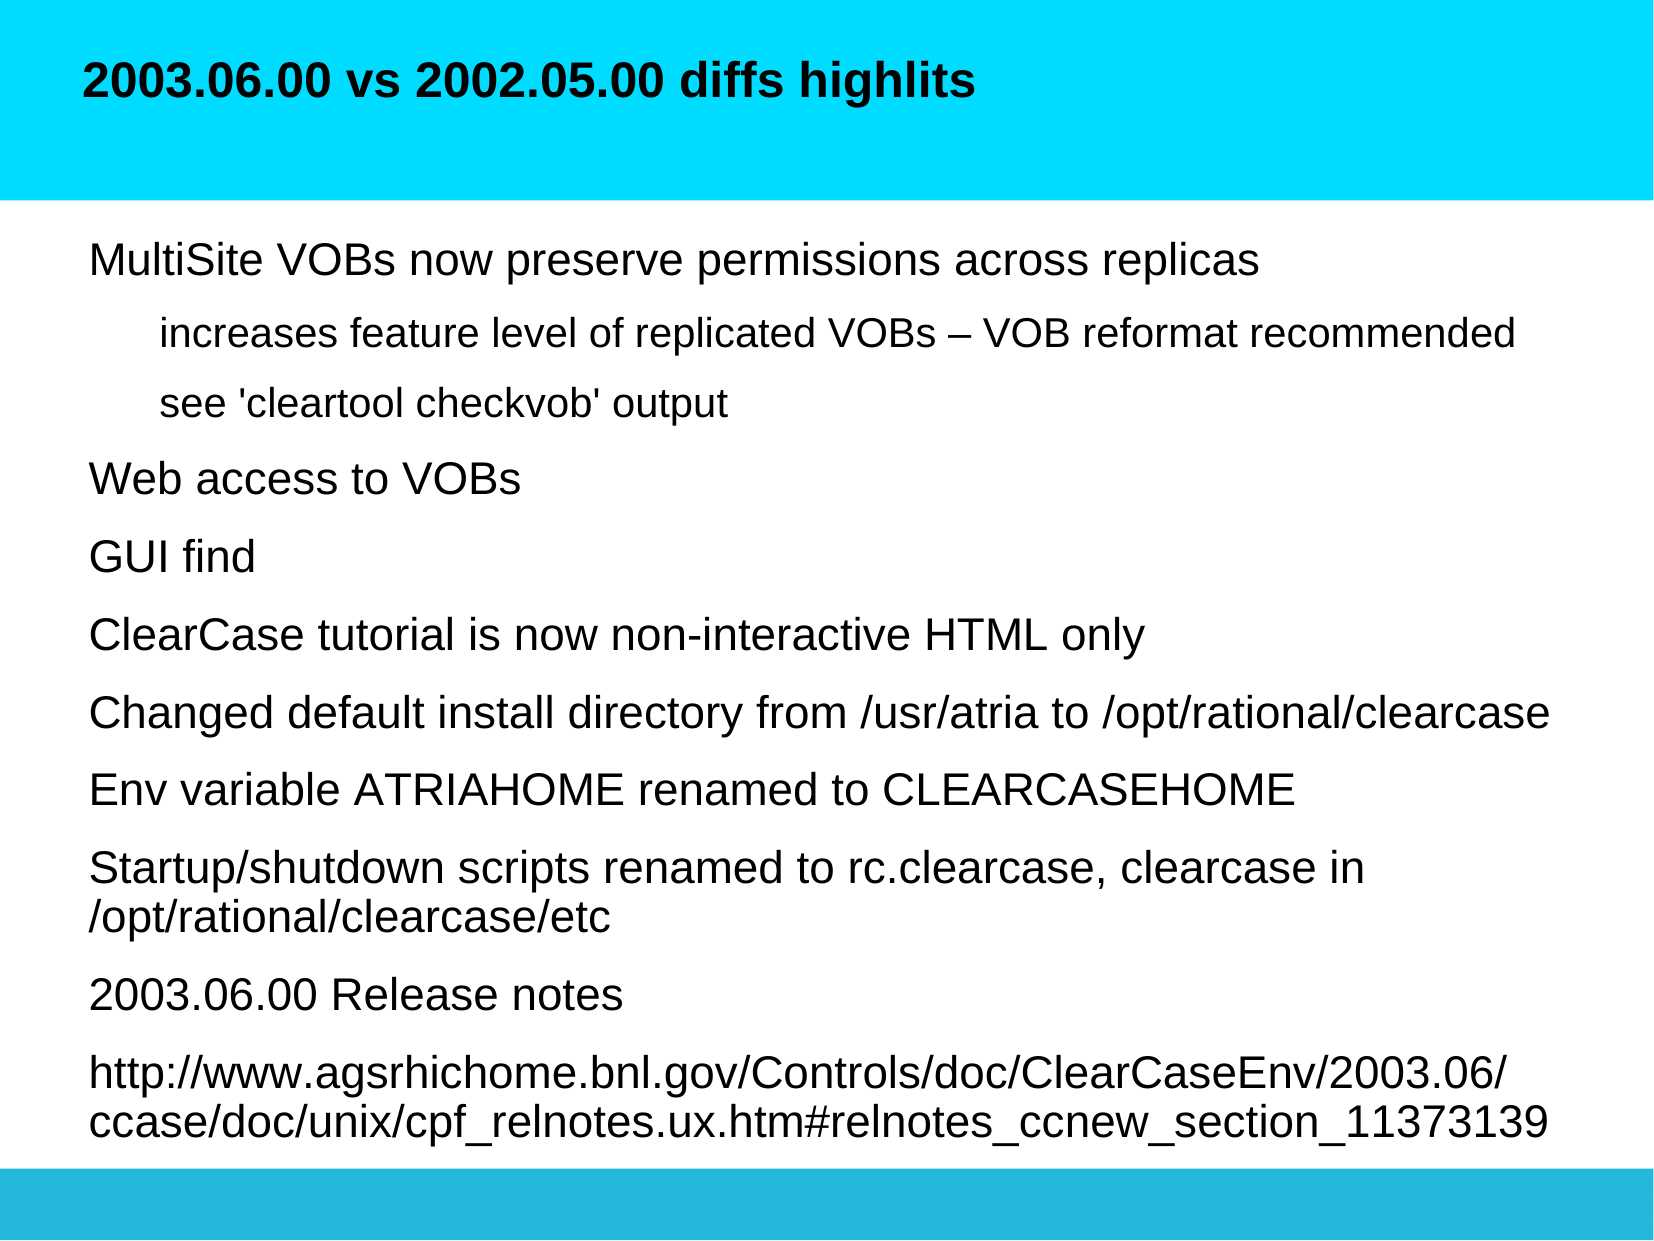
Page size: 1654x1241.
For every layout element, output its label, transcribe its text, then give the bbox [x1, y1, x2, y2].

title 2003.06.00 vs 2002.05.00 diffs highlits [82, 34, 1130, 122]
list MultiSite VOBs now preserve permissions across replicas increases feature level of replicated VOBs – VOB reformat recommended see 'cleartool checkvob' output Web access to VOBs GUI find ClearCase tutorial is now non-interactive HTML only Changed default install directory from /usr/atria to /opt/rational/clearcase Env variable ATRIAHOME renamed to CLEARCASEHOME Startup/shutdown scripts renamed to rc.clearcase, clearcase in /opt/rational/clearcase/etc 2003.06.00 Release notes http://www.agsrhichome.bnl.gov/Controls/doc/ClearCaseEnv/2003.06/ccase/doc/unix/cpf_relnotes.ux.htm#relnotes_ccnew_section_11373139 [88, 236, 1586, 1150]
picture [0, 201, 1654, 1168]
